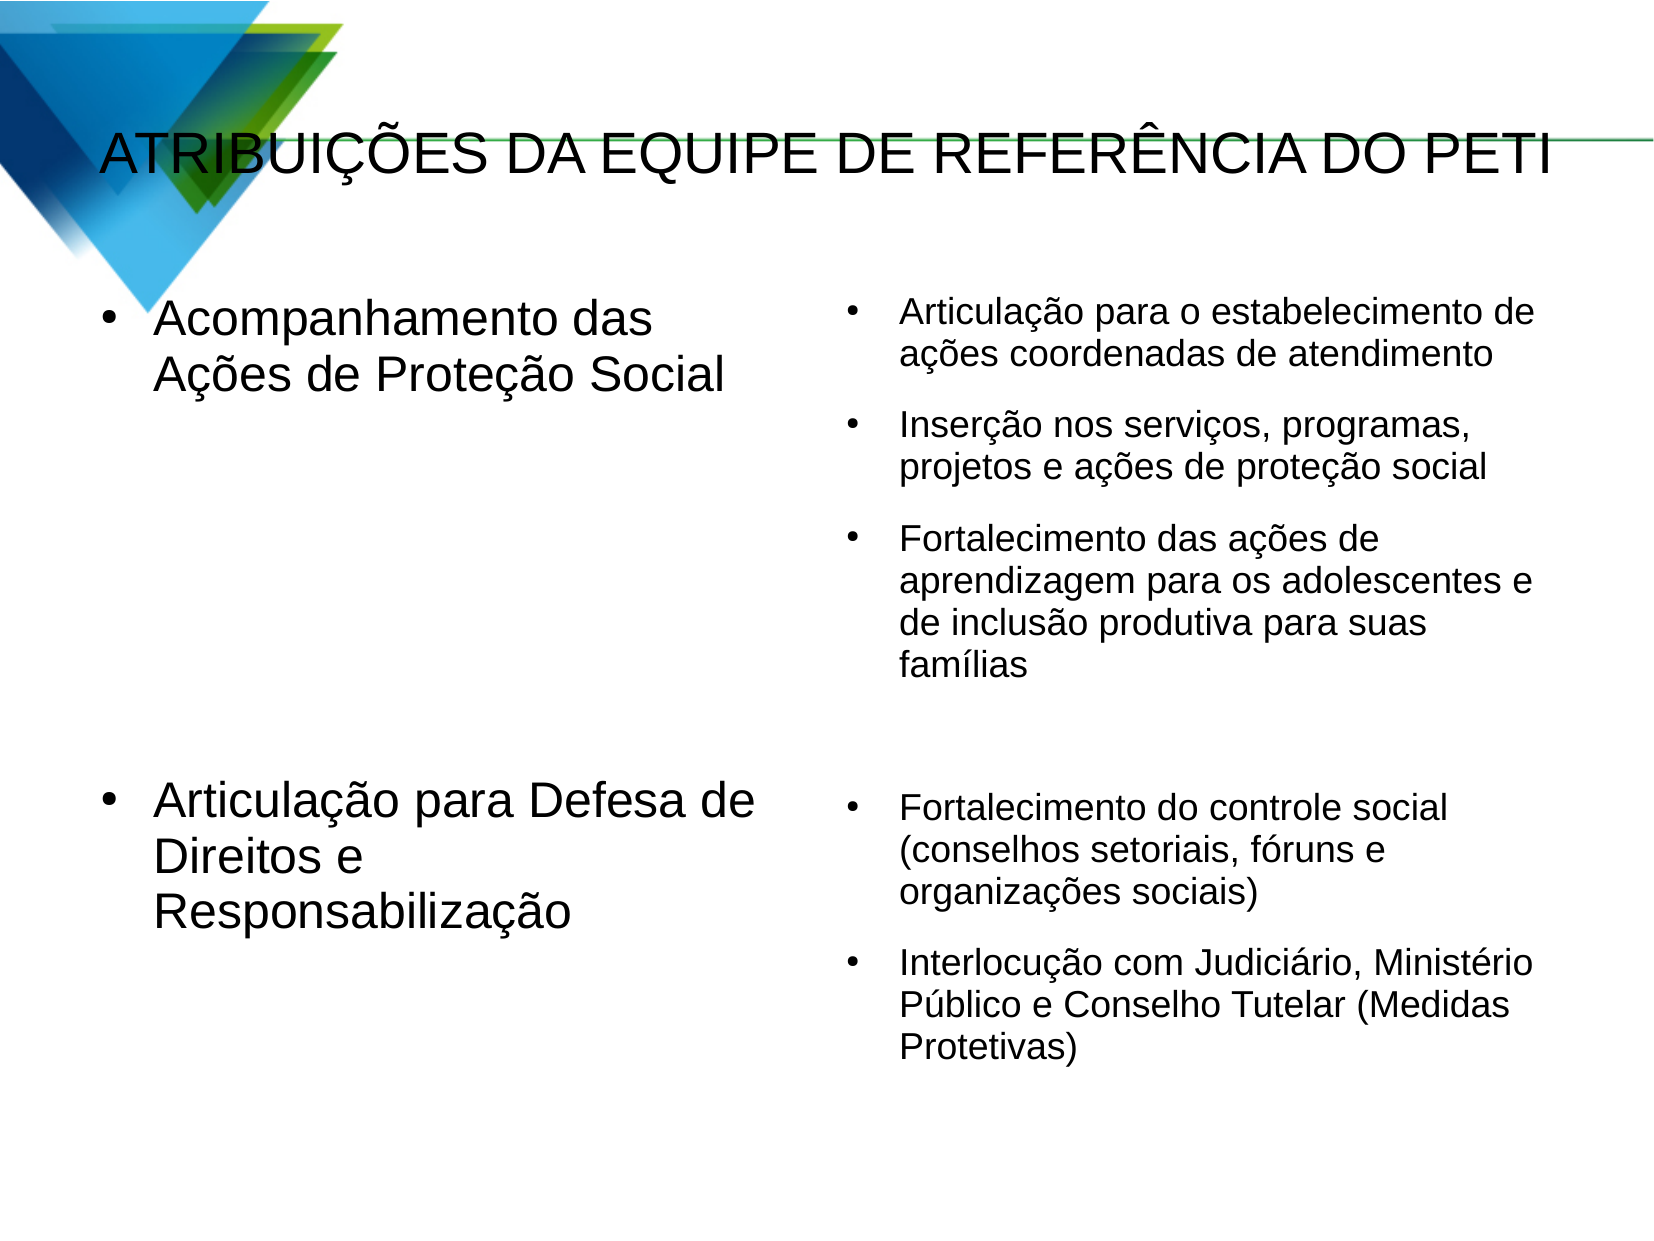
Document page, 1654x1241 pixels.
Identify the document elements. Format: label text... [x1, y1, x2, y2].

list Articulação para o estabelecimento de ações coordenadas de atendimento Inserção nos serviços, programas, projetos e ações de proteção social Fortalecimento das ações de aprendizagem para os adolescentes e de inclusão produtiva para suas famílias Fortalecimento do controle social (conselhos setoriais, fóruns e organizações sociais) Interlocução com Judiciário, Ministério Público e Conselho Tutelar (Medidas Protetivas) [828, 290, 1539, 1109]
list Acompanhamento das Ações de Proteção Social Articulação para Defesa de Direitos e Responsabilização [82, 290, 793, 1109]
title ATRIBUIÇÕES DA EQUIPE DE REFERÊNCIA DO PETI [82, 56, 1571, 250]
picture [0, 1, 1654, 1241]
